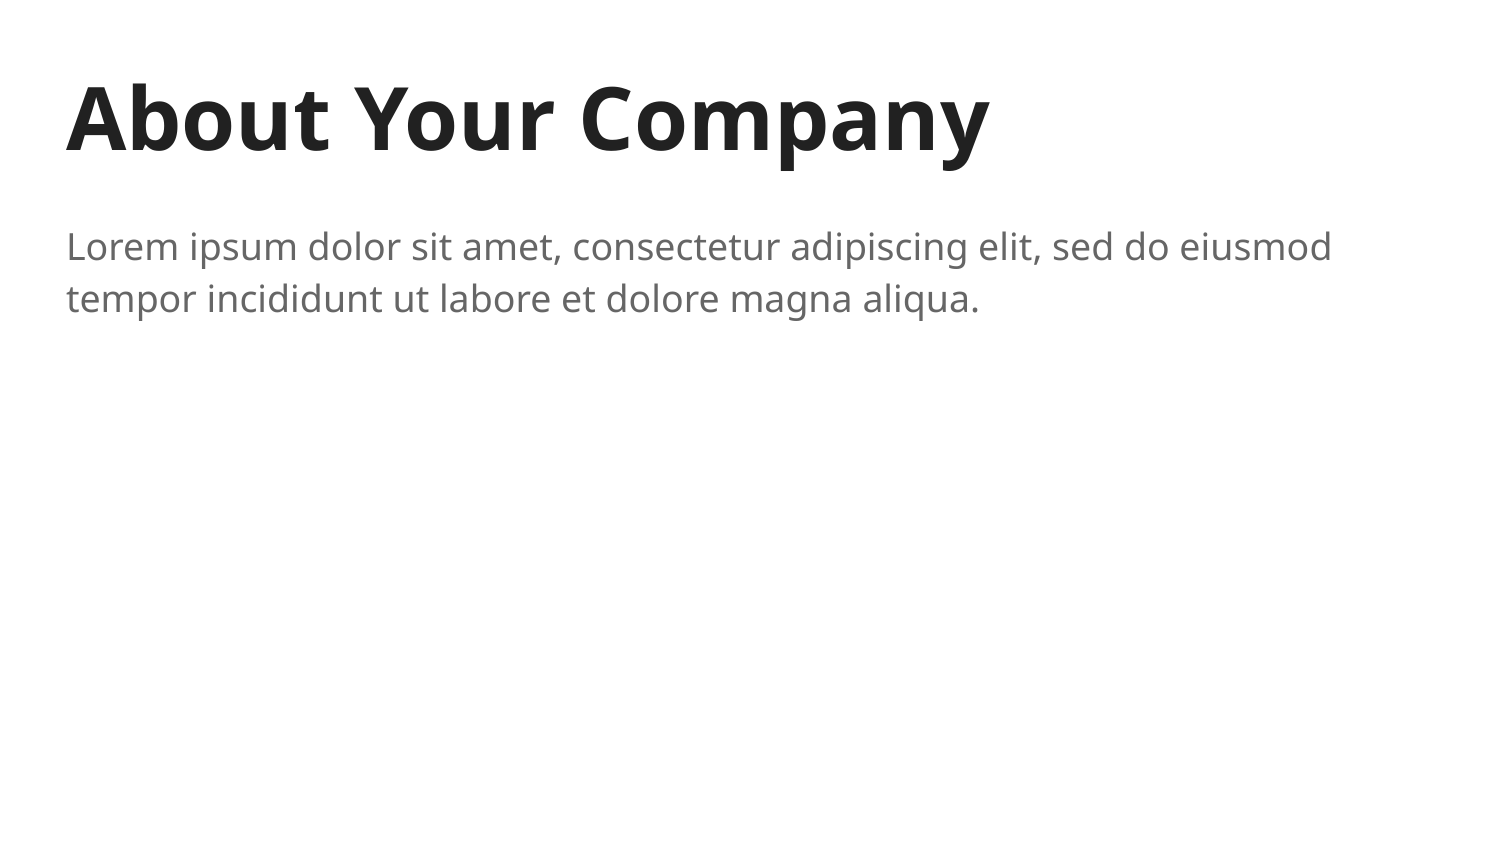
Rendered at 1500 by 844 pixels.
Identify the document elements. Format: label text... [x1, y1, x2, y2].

list Lorem ipsum dolor sit amet, consectetur adipiscing elit, sed do eiusmod tempor incididunt ut labore et dolore magna aliqua. [51, 201, 1449, 750]
title About Your Company [51, 48, 1449, 180]
